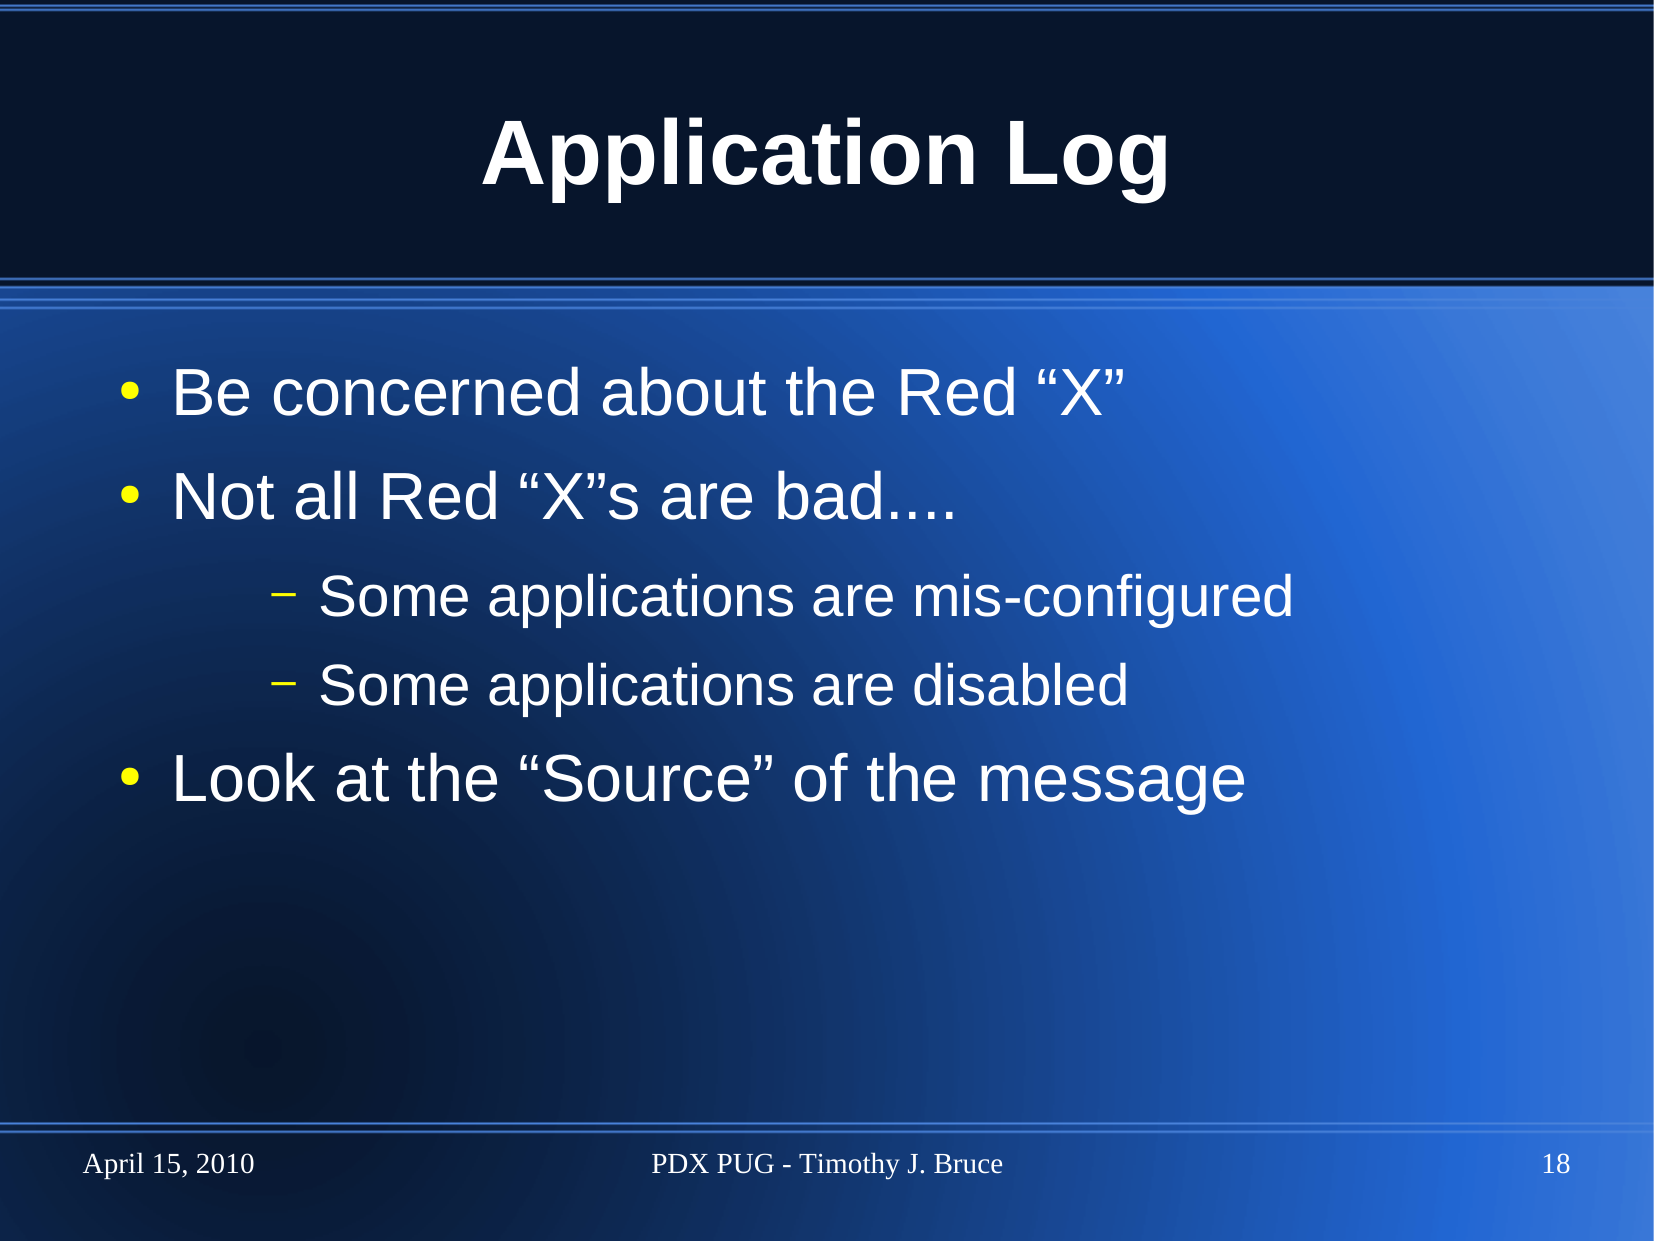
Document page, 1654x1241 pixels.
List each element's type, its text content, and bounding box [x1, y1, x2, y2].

picture [0, 0, 1654, 1241]
list Be concerned about the Red “X” Not all Red “X”s are bad.... Some applications are mis-configured Some applications are disabled Look at the “Source” of the message [82, 355, 1571, 1159]
title Application Log [82, 56, 1571, 250]
